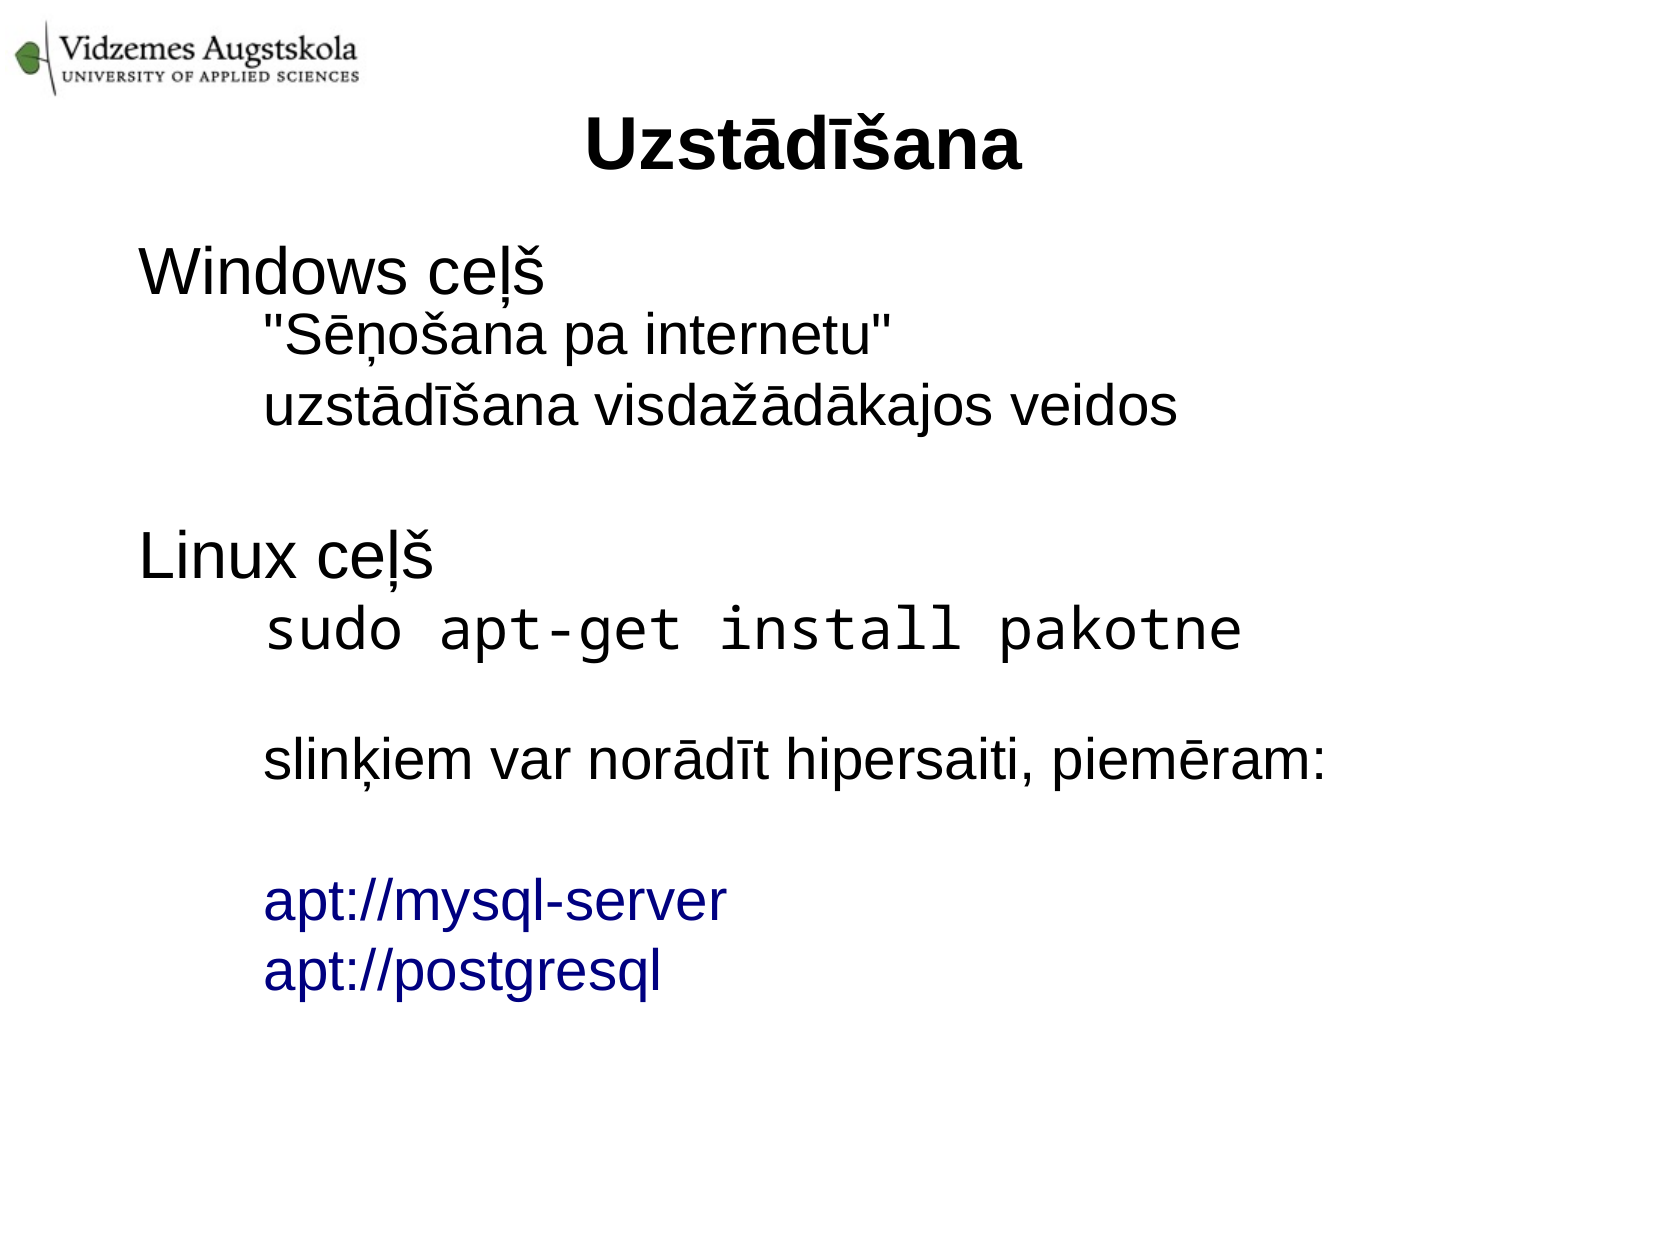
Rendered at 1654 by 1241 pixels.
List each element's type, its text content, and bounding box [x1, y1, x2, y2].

title Uzstādīšana [94, 103, 1512, 188]
list Windows ceļš "Sēņošana pa internetu" uzstādīšana visdažādākajos veidos Linux ceļš sudo apt-get install pakotne slinķiem var norādīt hipersaiti, piemēram: apt://mysql-server apt://postgresql [82, 236, 1569, 1107]
picture [5, 2, 368, 113]
